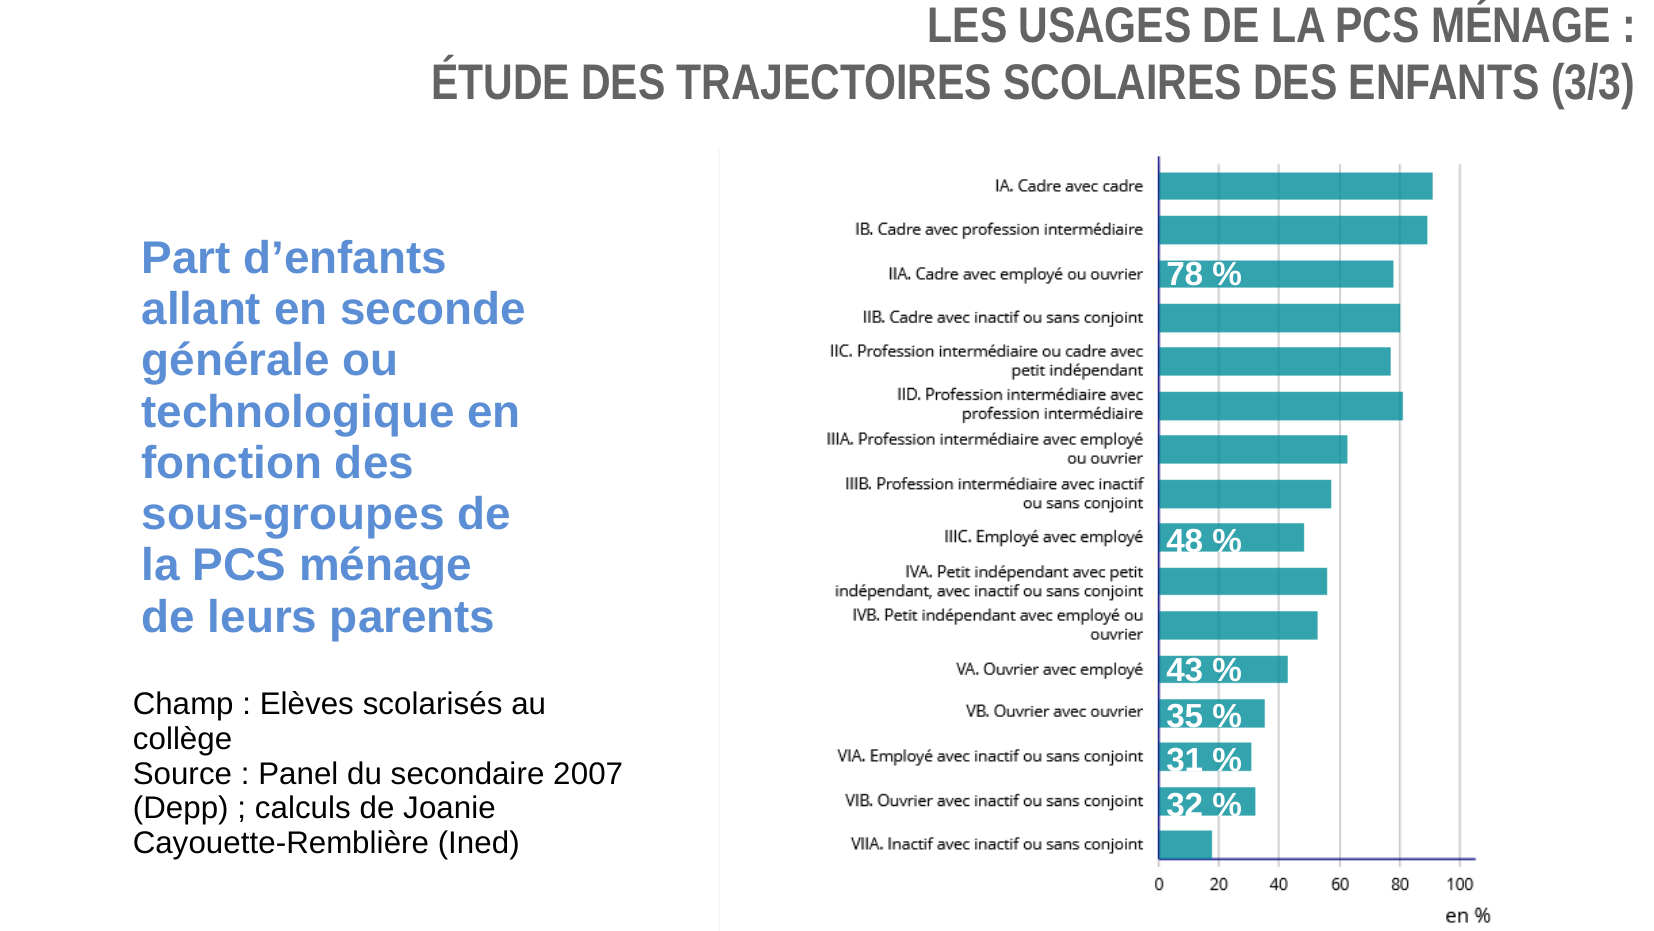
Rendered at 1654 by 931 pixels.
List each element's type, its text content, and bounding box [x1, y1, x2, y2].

text_box 32 % [1151, 779, 1270, 832]
text_box 35 % [1151, 689, 1270, 742]
list Part d’enfants allant en seconde générale ou technologique en fonction des sous-groupes de la PCS ménage de leurs parents [0, 147, 532, 739]
title Les usages de la PCS ménage : étude des trajectoires scolaires des enfants (3/3) [200, 0, 1648, 107]
text_box Champ : Elèves scolarisés au collège Source : Panel du secondaire 2007 (Depp) ; calculs de Joanie Cayouette-Remblière (Ined) [118, 679, 650, 868]
picture [718, 147, 1506, 931]
text_box 31 % [1151, 742, 1270, 779]
text_box 43 % [1151, 643, 1270, 689]
text_box 48 % [1151, 515, 1270, 567]
text_box 78 % [1151, 248, 1270, 300]
